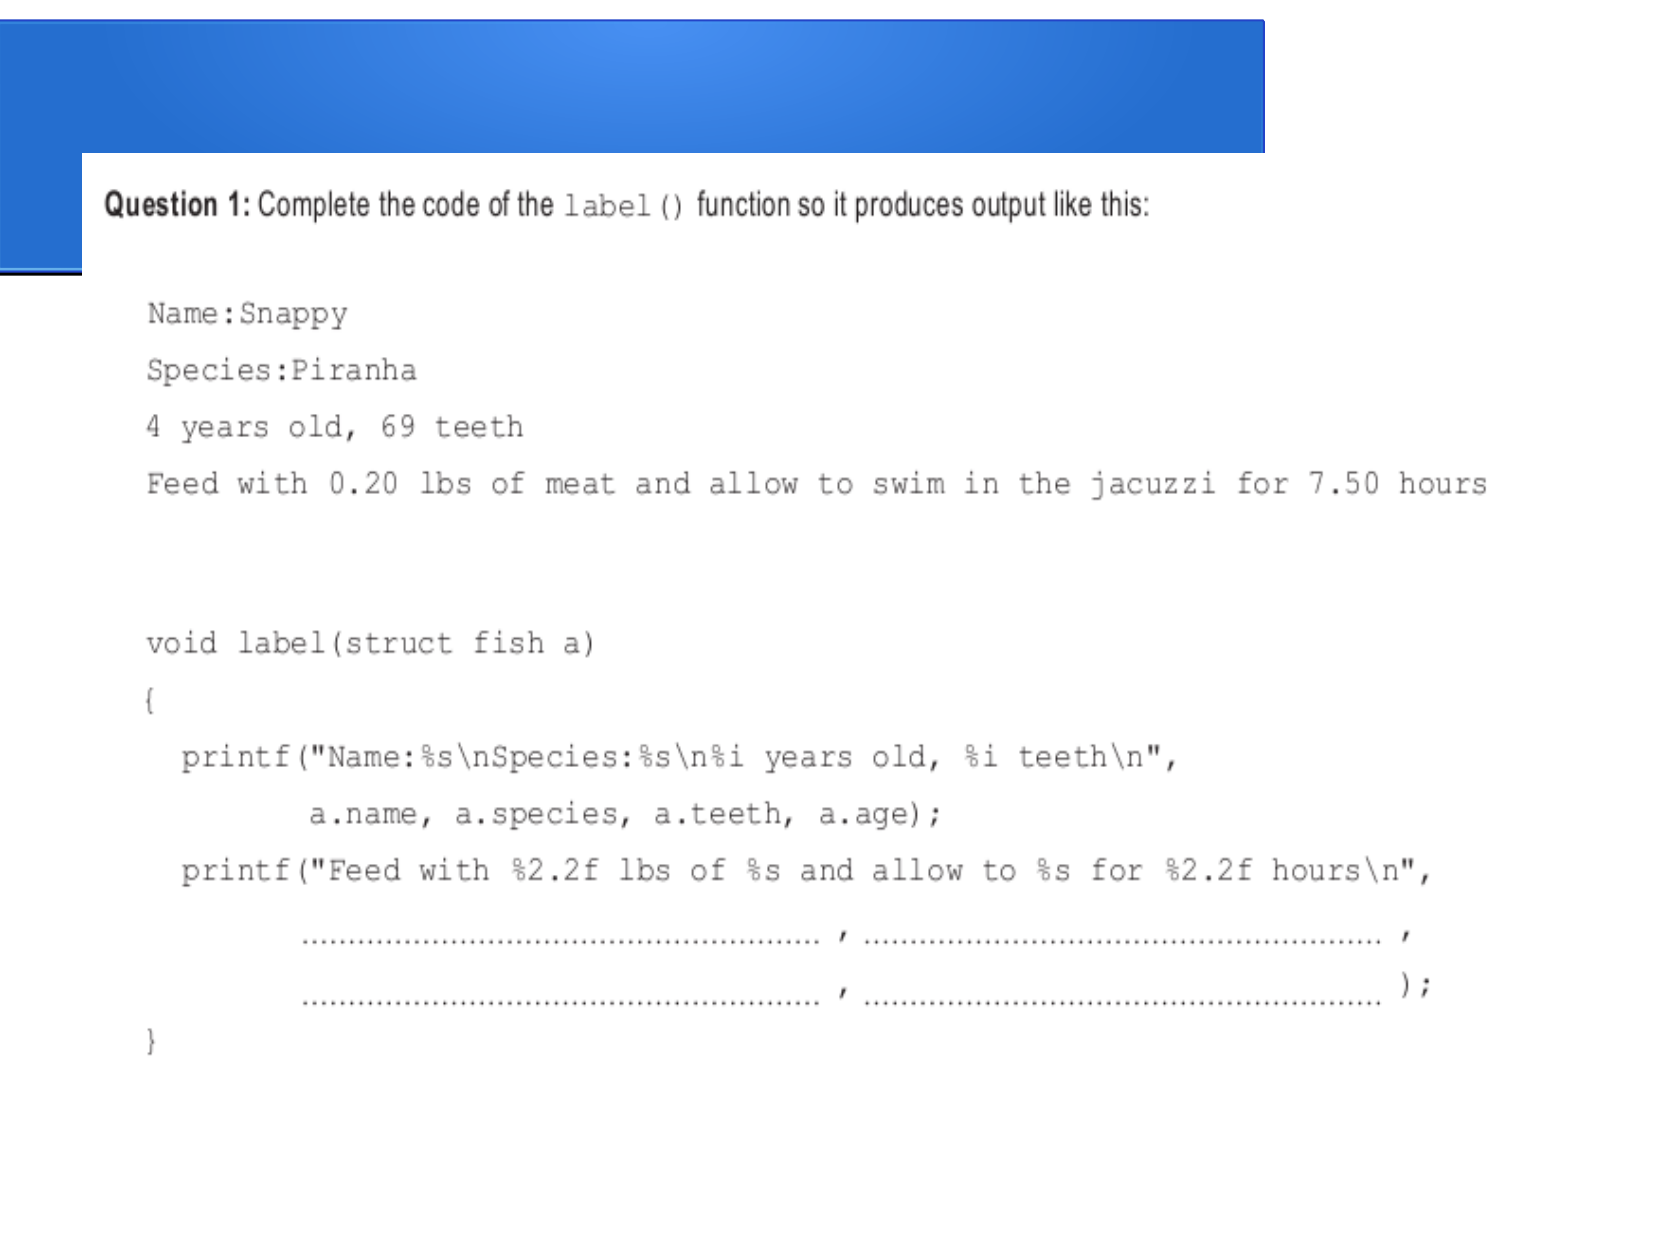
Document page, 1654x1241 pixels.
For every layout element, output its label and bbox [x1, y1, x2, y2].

picture [82, 153, 1524, 1075]
